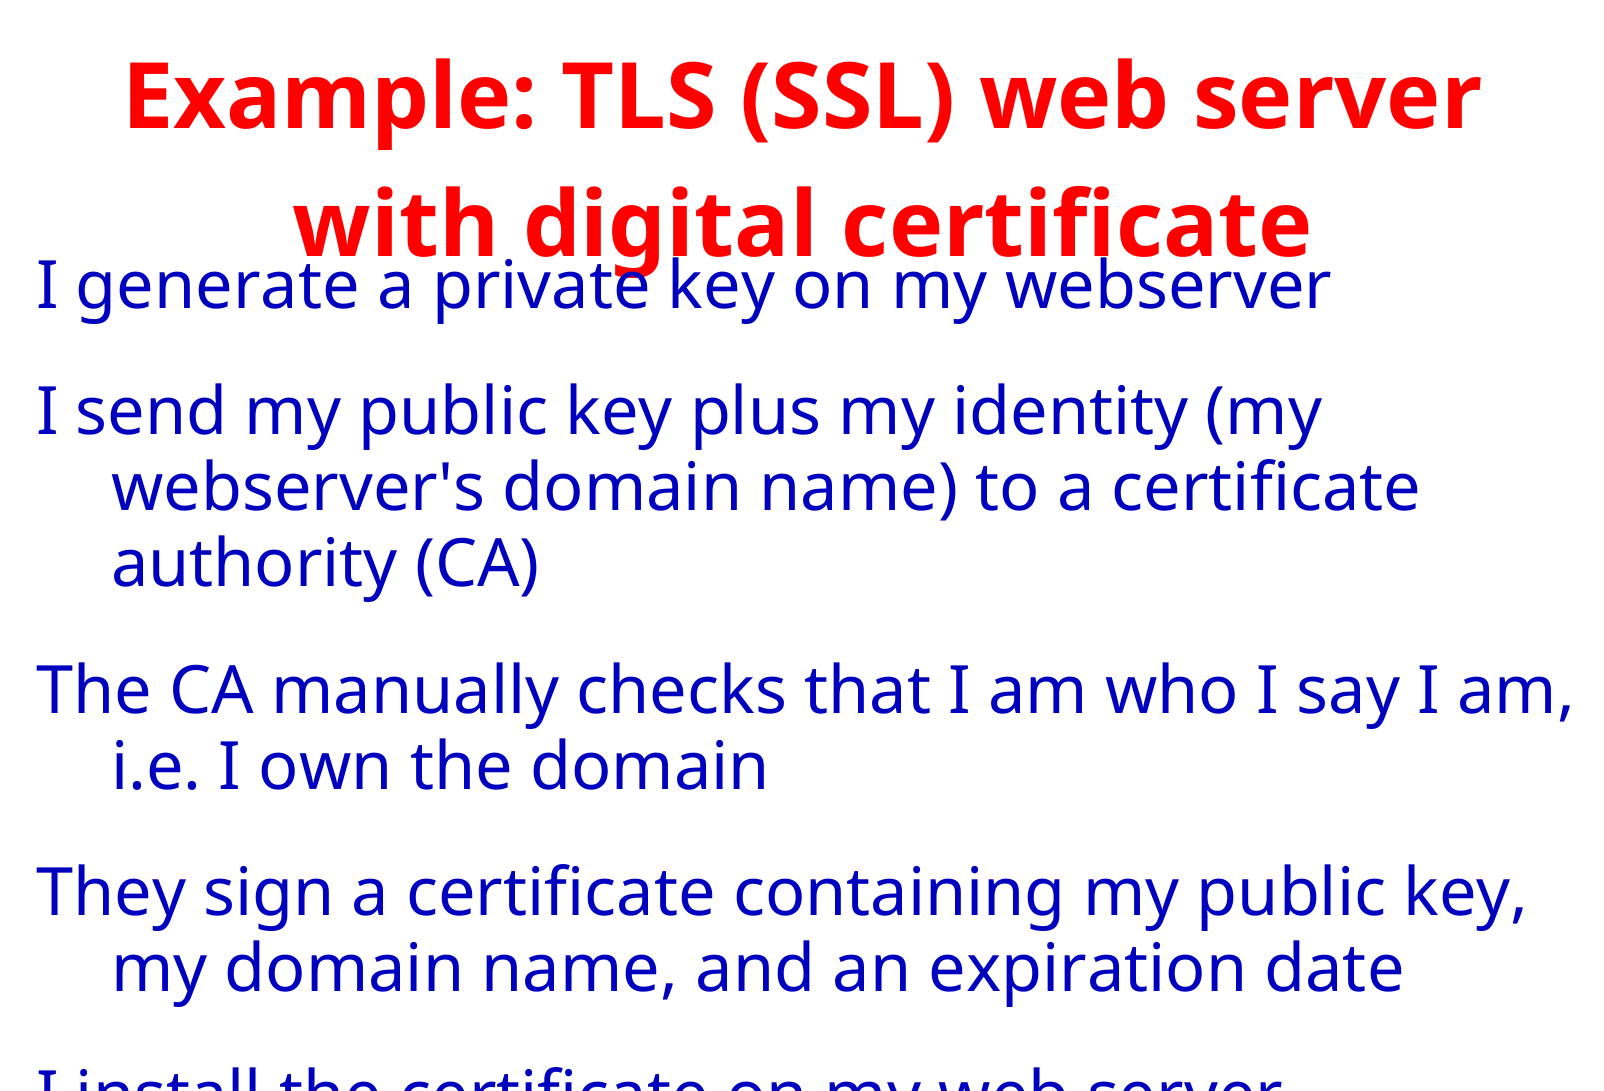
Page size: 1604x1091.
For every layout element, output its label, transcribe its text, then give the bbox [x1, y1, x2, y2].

title Example: TLS (SSL) web server with digital certificate [39, 28, 1567, 236]
list I generate a private key on my webserver I send my public key plus my identity (my webserver's domain name) to a certificate authority (CA) The CA manually checks that I am who I say I am, i.e. I own the domain They sign a certificate containing my public key, my domain name, and an expiration date I install the certificate on my web server [35, 247, 1596, 1067]
